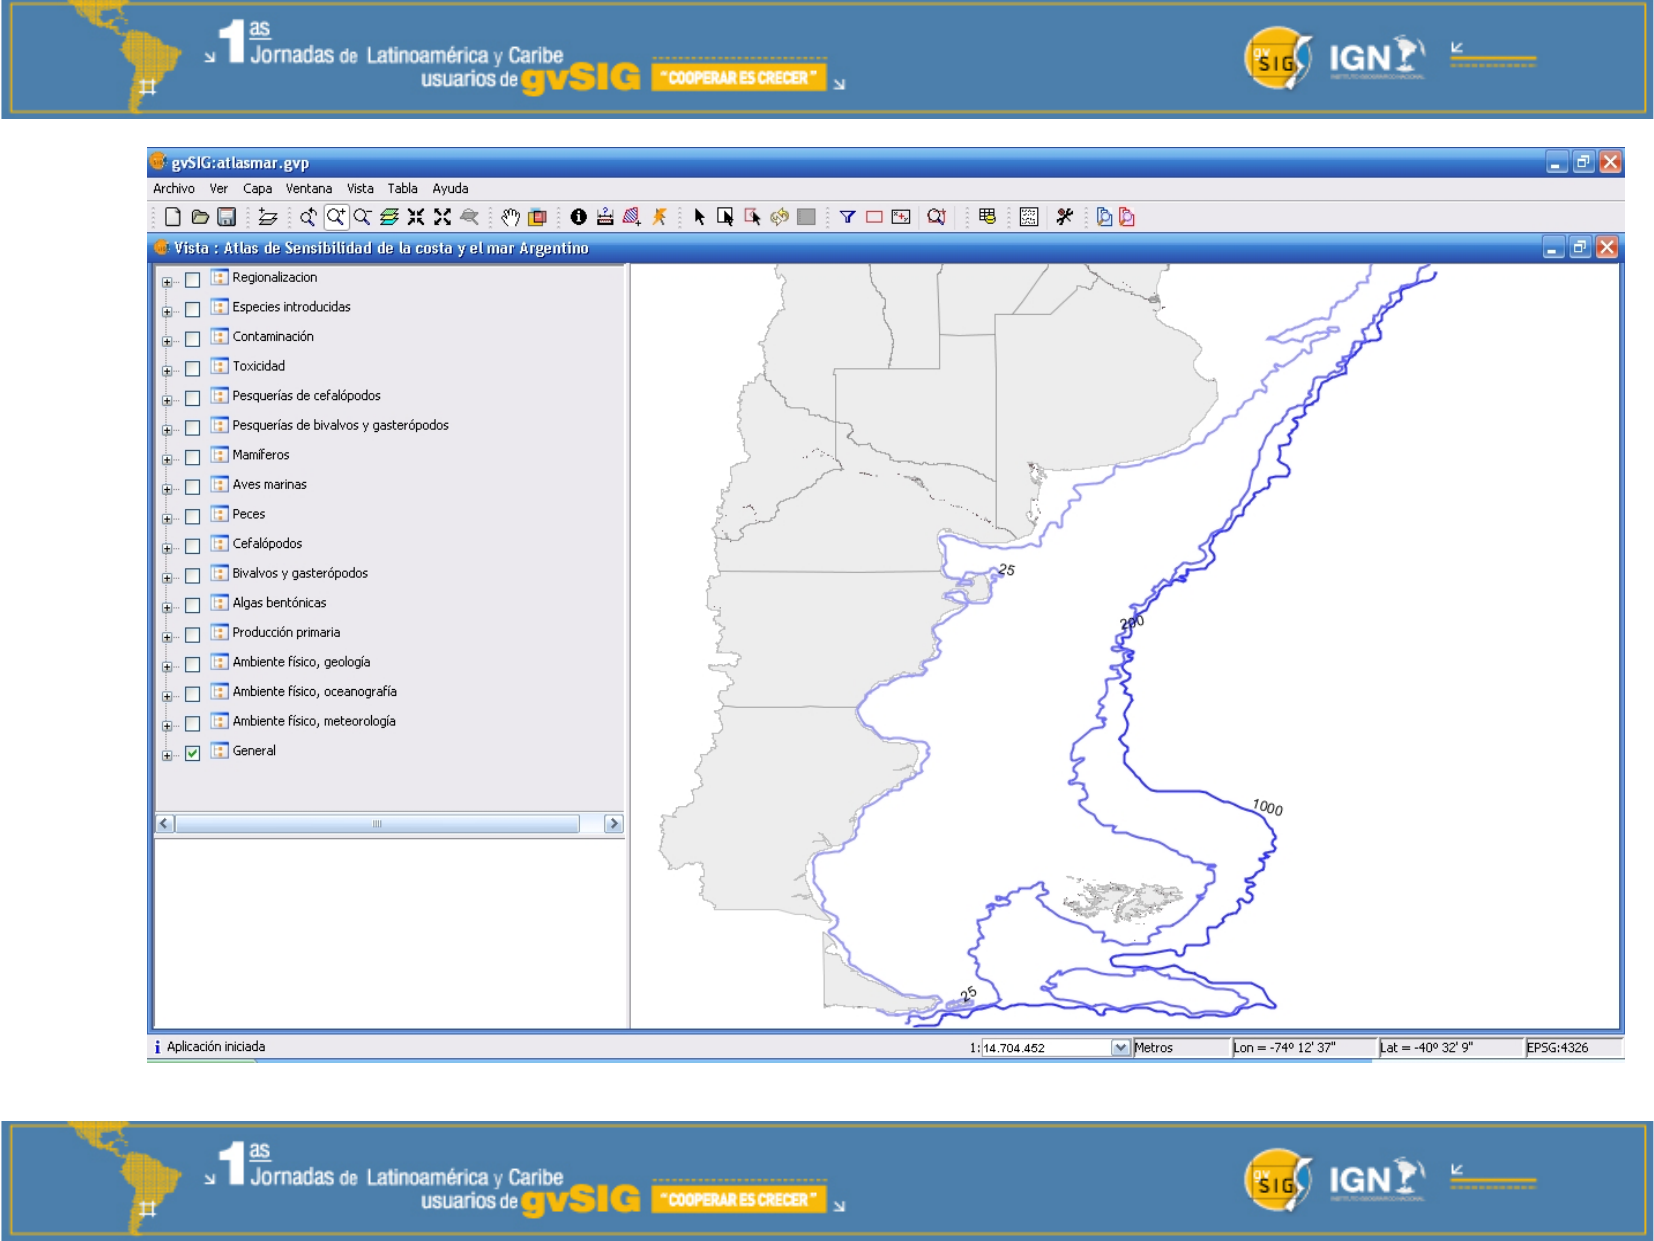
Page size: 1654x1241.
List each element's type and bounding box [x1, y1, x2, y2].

picture [0, 0, 1654, 119]
picture [147, 147, 1625, 1063]
picture [0, 1121, 1654, 1241]
